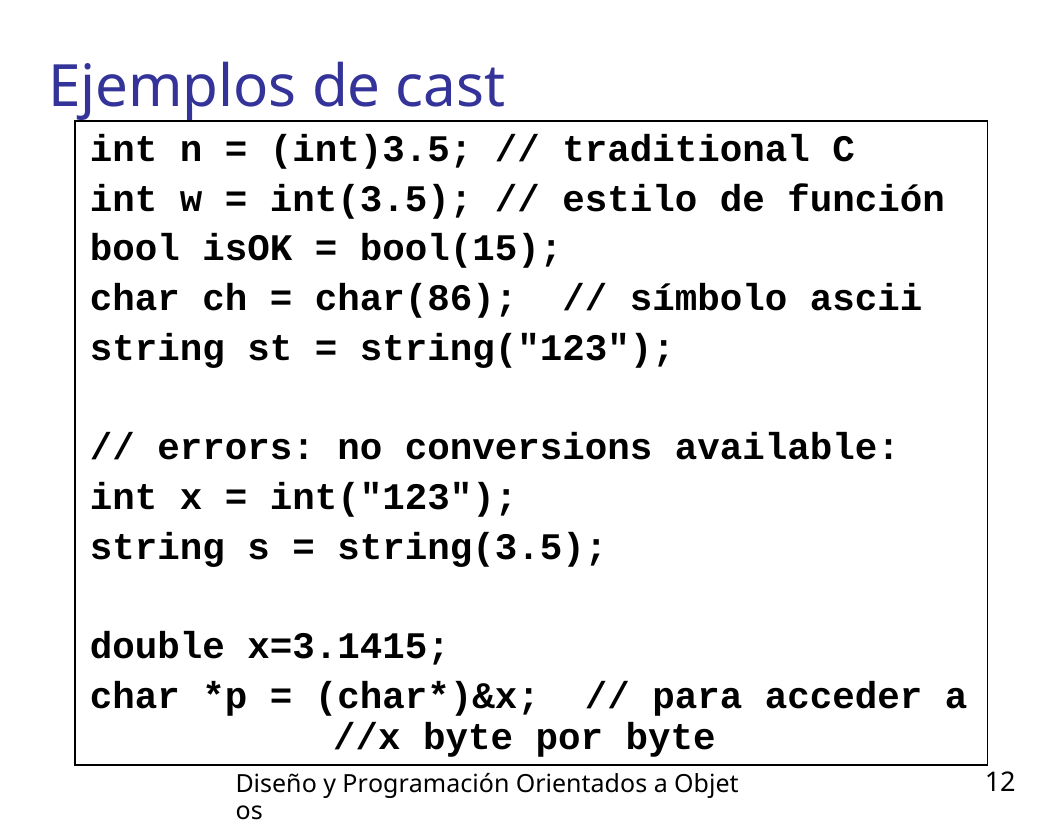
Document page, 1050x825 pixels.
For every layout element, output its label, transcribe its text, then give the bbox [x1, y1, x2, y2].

text_box int n = (int)3.5; // traditional C int w = int(3.5); // estilo de función bool isOK = bool(15); char ch = char(86); // símbolo ascii string st = string("123"); // errors: no conversions available: int x = int("123"); string s = string(3.5); double x=3.1415; char *p = (char*)&x; // para acceder a //x byte por byte [75, 129, 988, 766]
title Ejemplos de cast [37, 8, 1026, 129]
